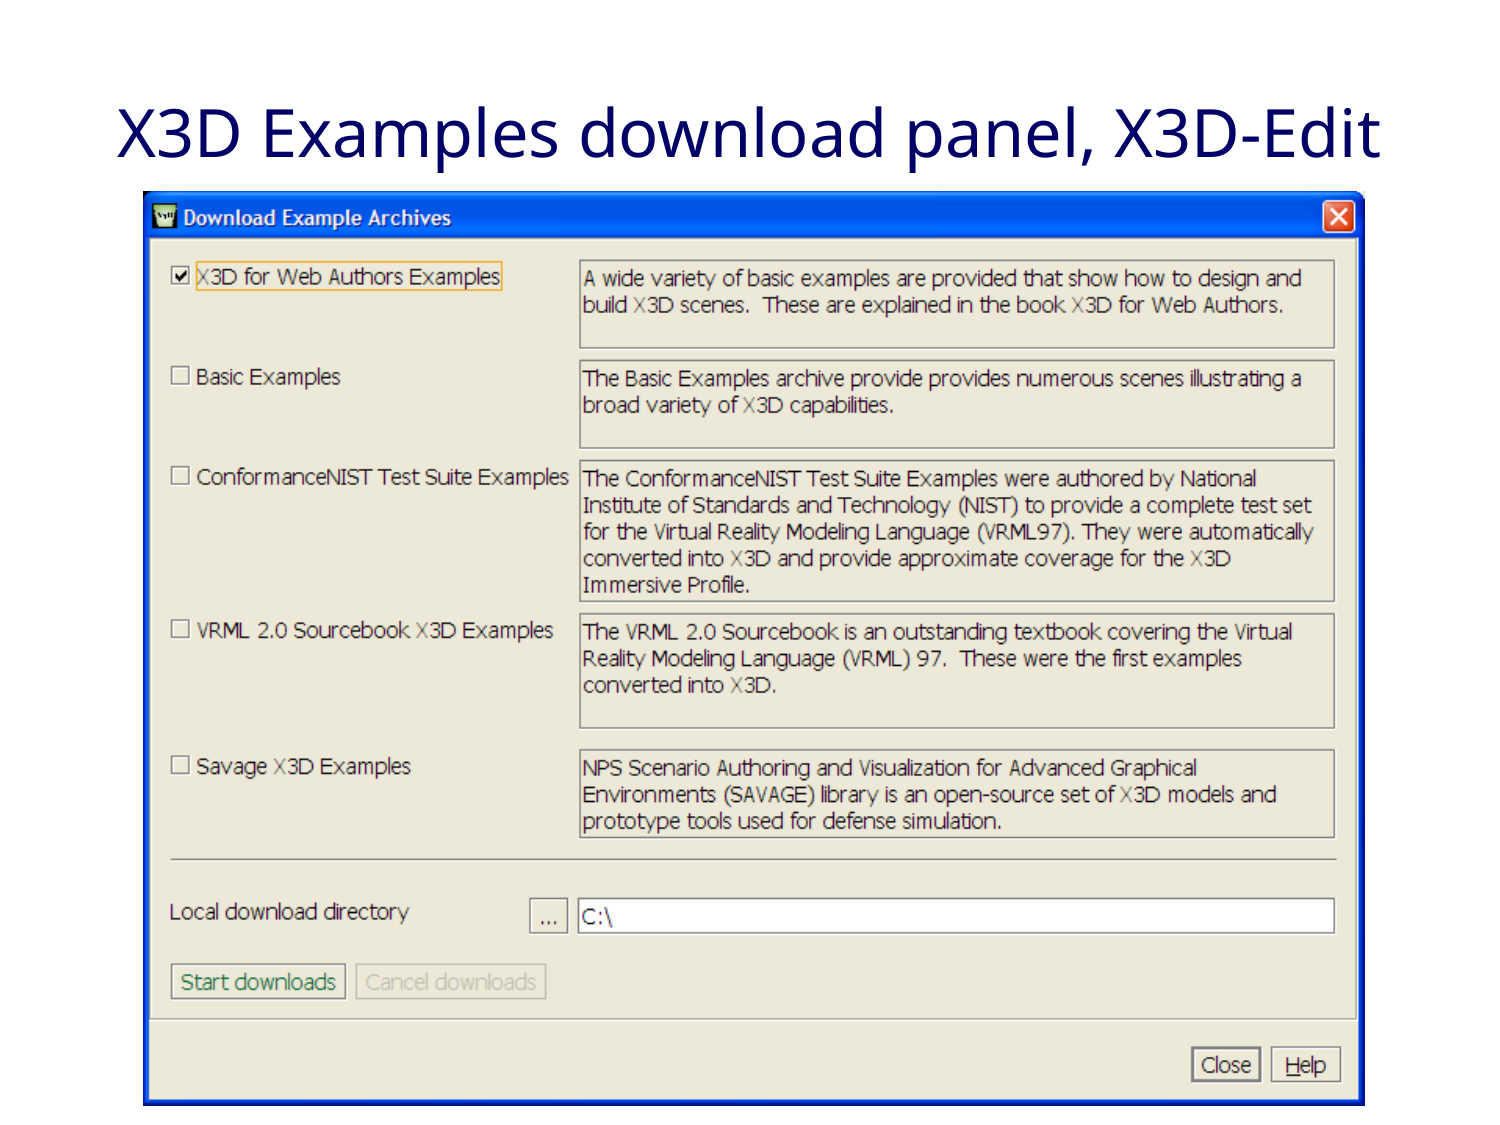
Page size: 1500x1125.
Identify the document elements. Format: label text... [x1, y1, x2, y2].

picture [143, 191, 1365, 1106]
title X3D Examples download panel, X3D-Edit [112, 37, 1388, 226]
